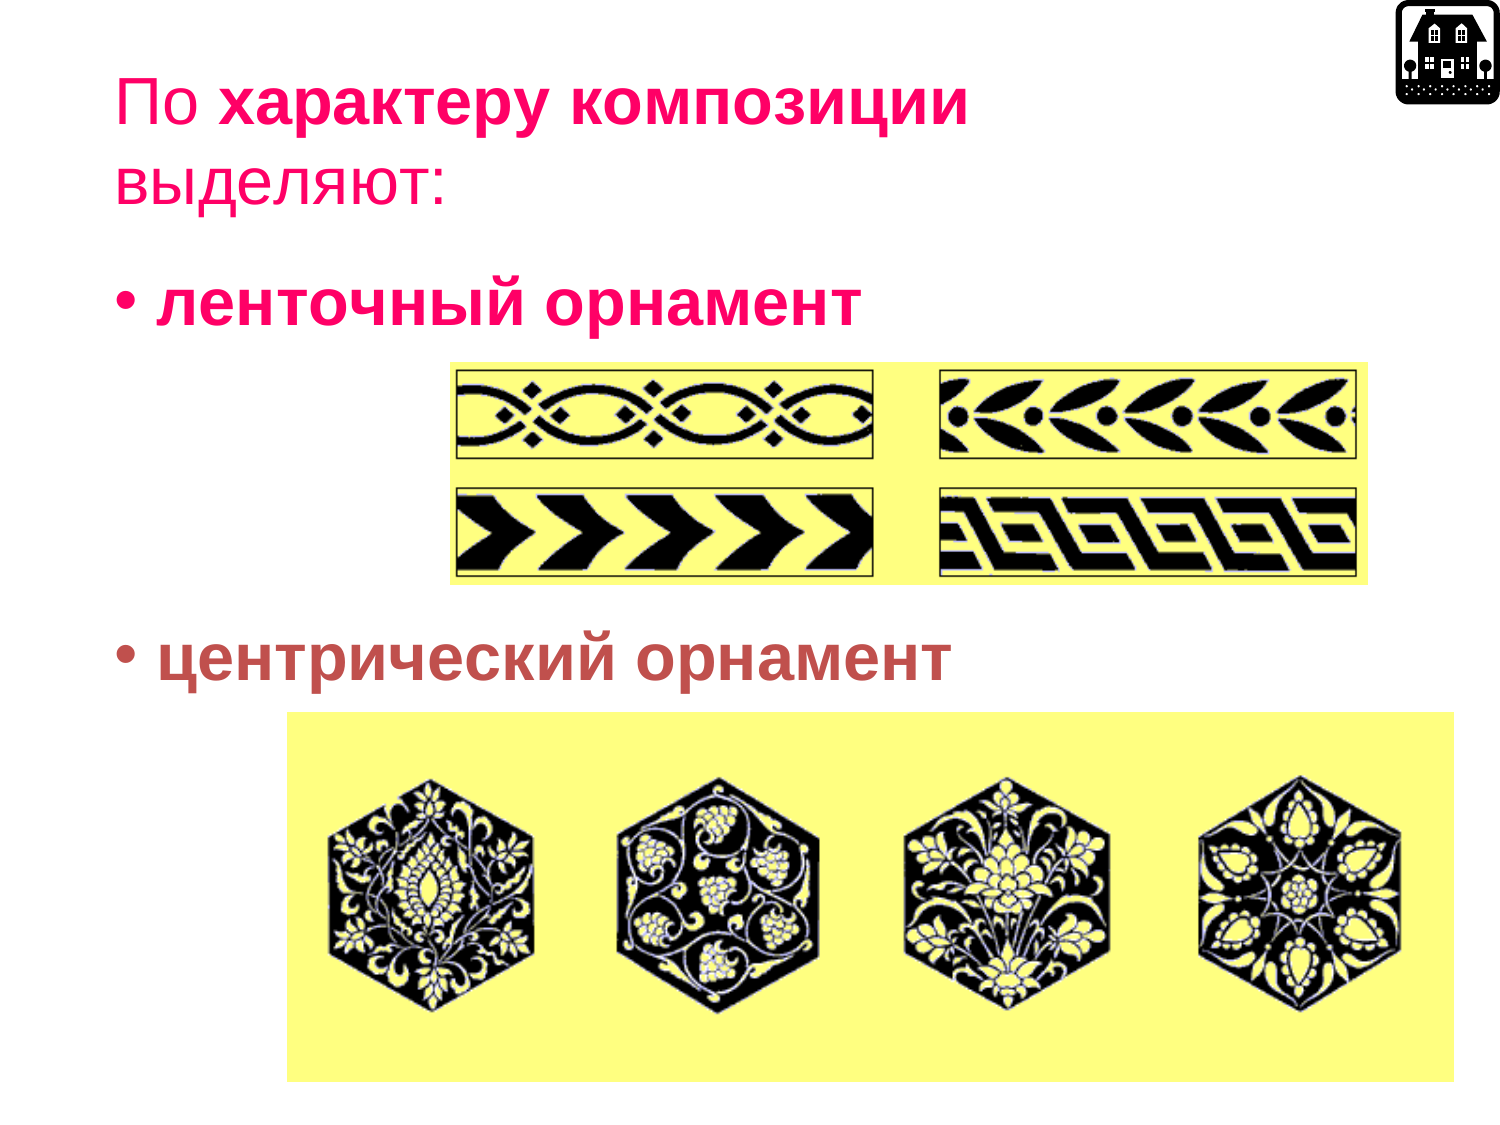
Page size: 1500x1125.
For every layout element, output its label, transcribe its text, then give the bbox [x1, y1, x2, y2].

picture [287, 712, 1454, 1082]
chart [450, 362, 1368, 585]
text_box По характеру композиции выделяют: ленточный орнамент центрический орнамент [99, 49, 1263, 702]
picture [1395, 0, 1500, 105]
